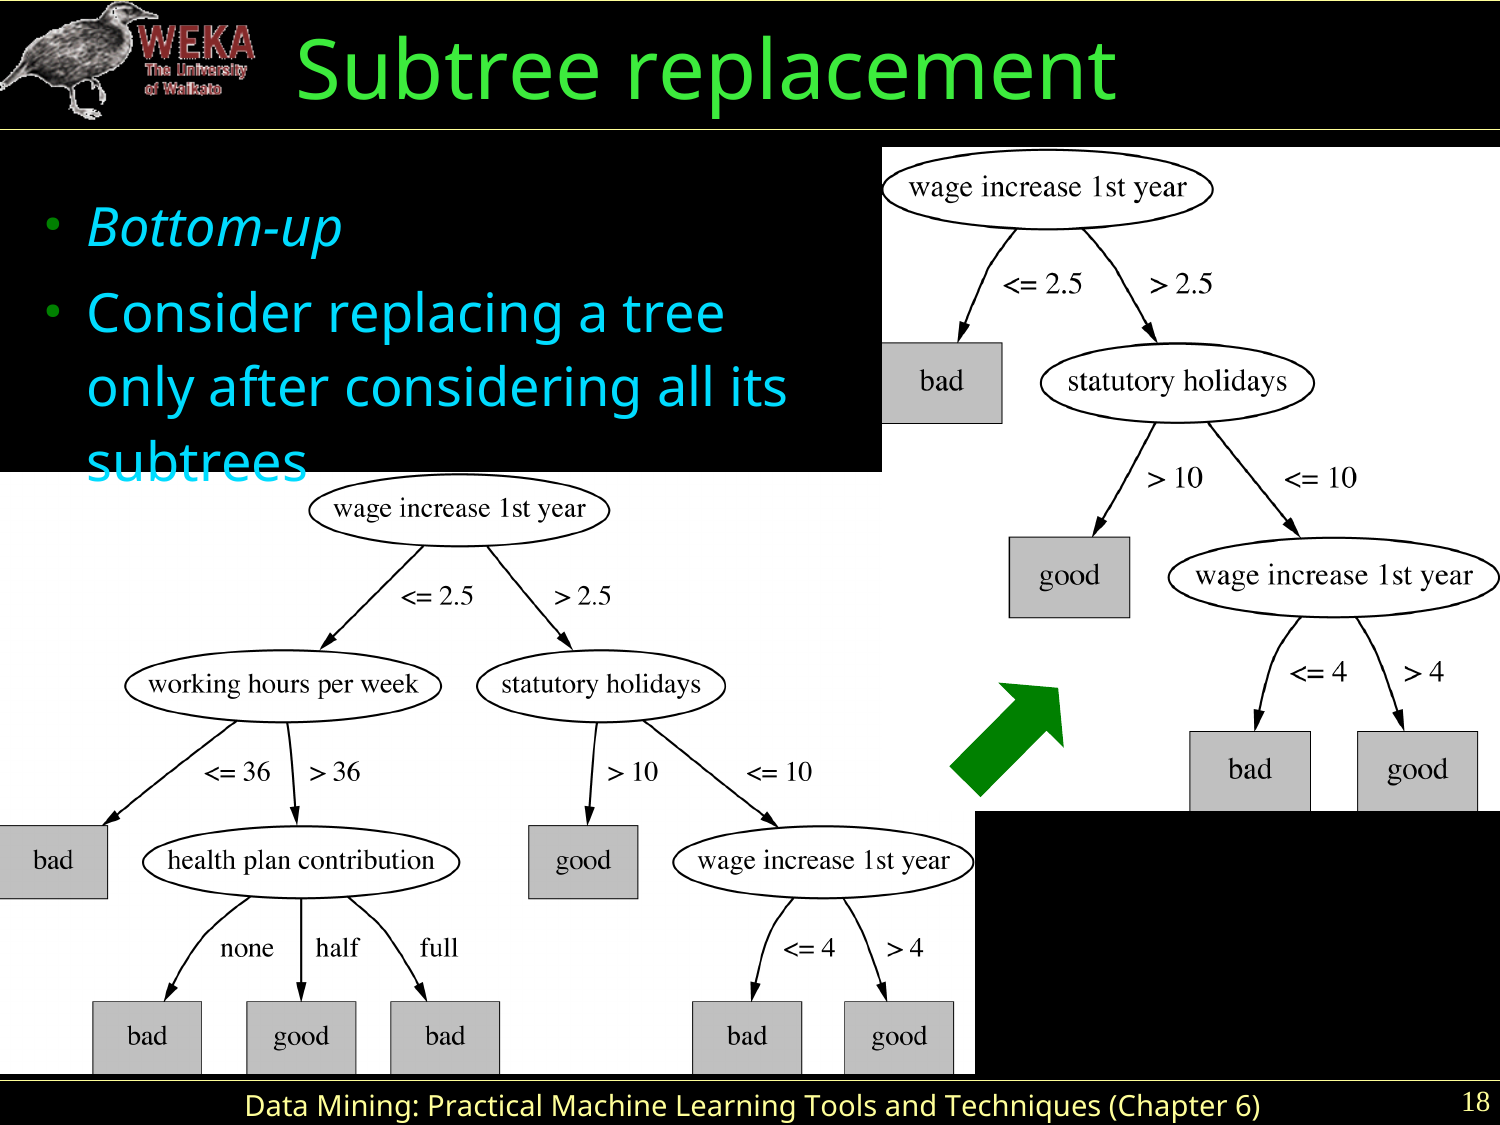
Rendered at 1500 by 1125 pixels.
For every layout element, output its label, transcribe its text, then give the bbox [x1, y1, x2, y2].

picture [0, 147, 1500, 1074]
list Bottom-up Consider replacing a tree only after considering all its subtrees [29, 181, 857, 857]
picture [0, 1, 88, 129]
text_box [953, 686, 1060, 793]
title Subtree replacement [88, 0, 1327, 148]
